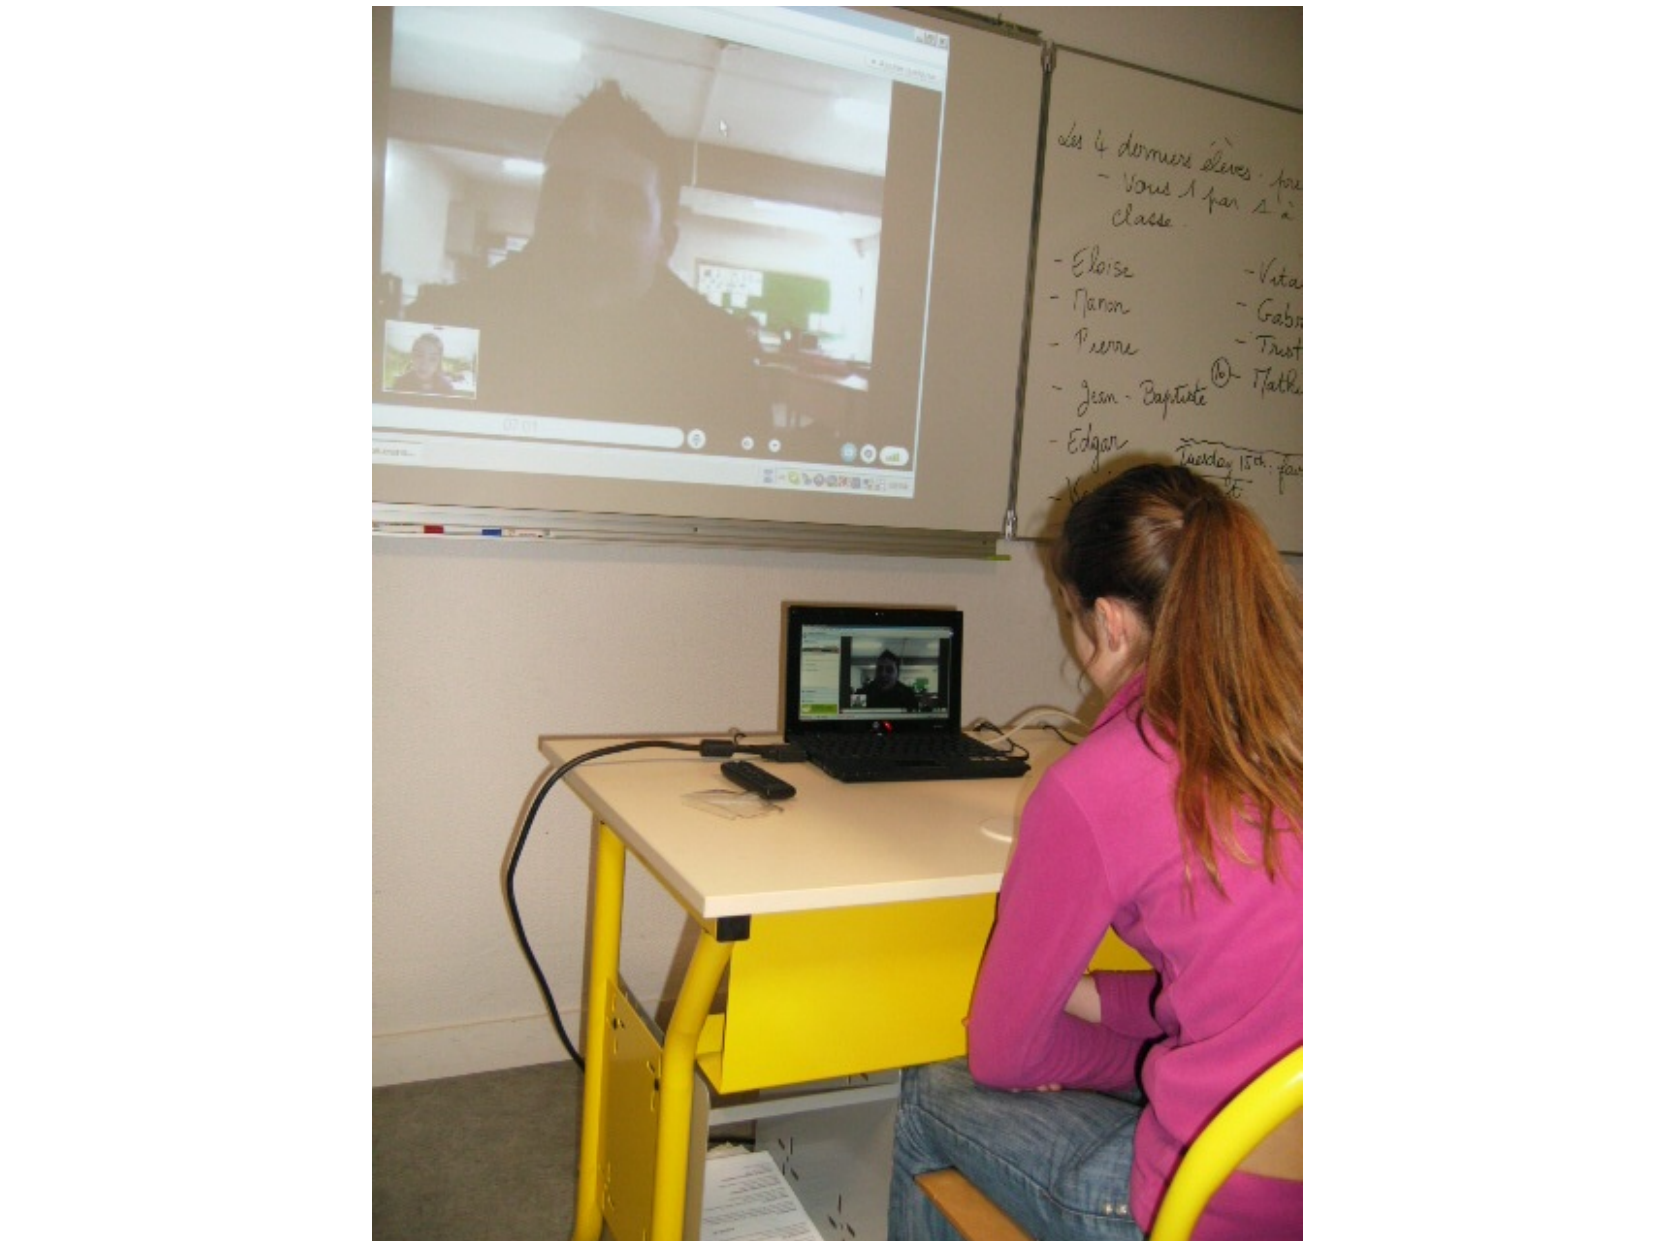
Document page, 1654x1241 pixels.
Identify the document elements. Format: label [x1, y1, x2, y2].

picture [372, 6, 1303, 1241]
